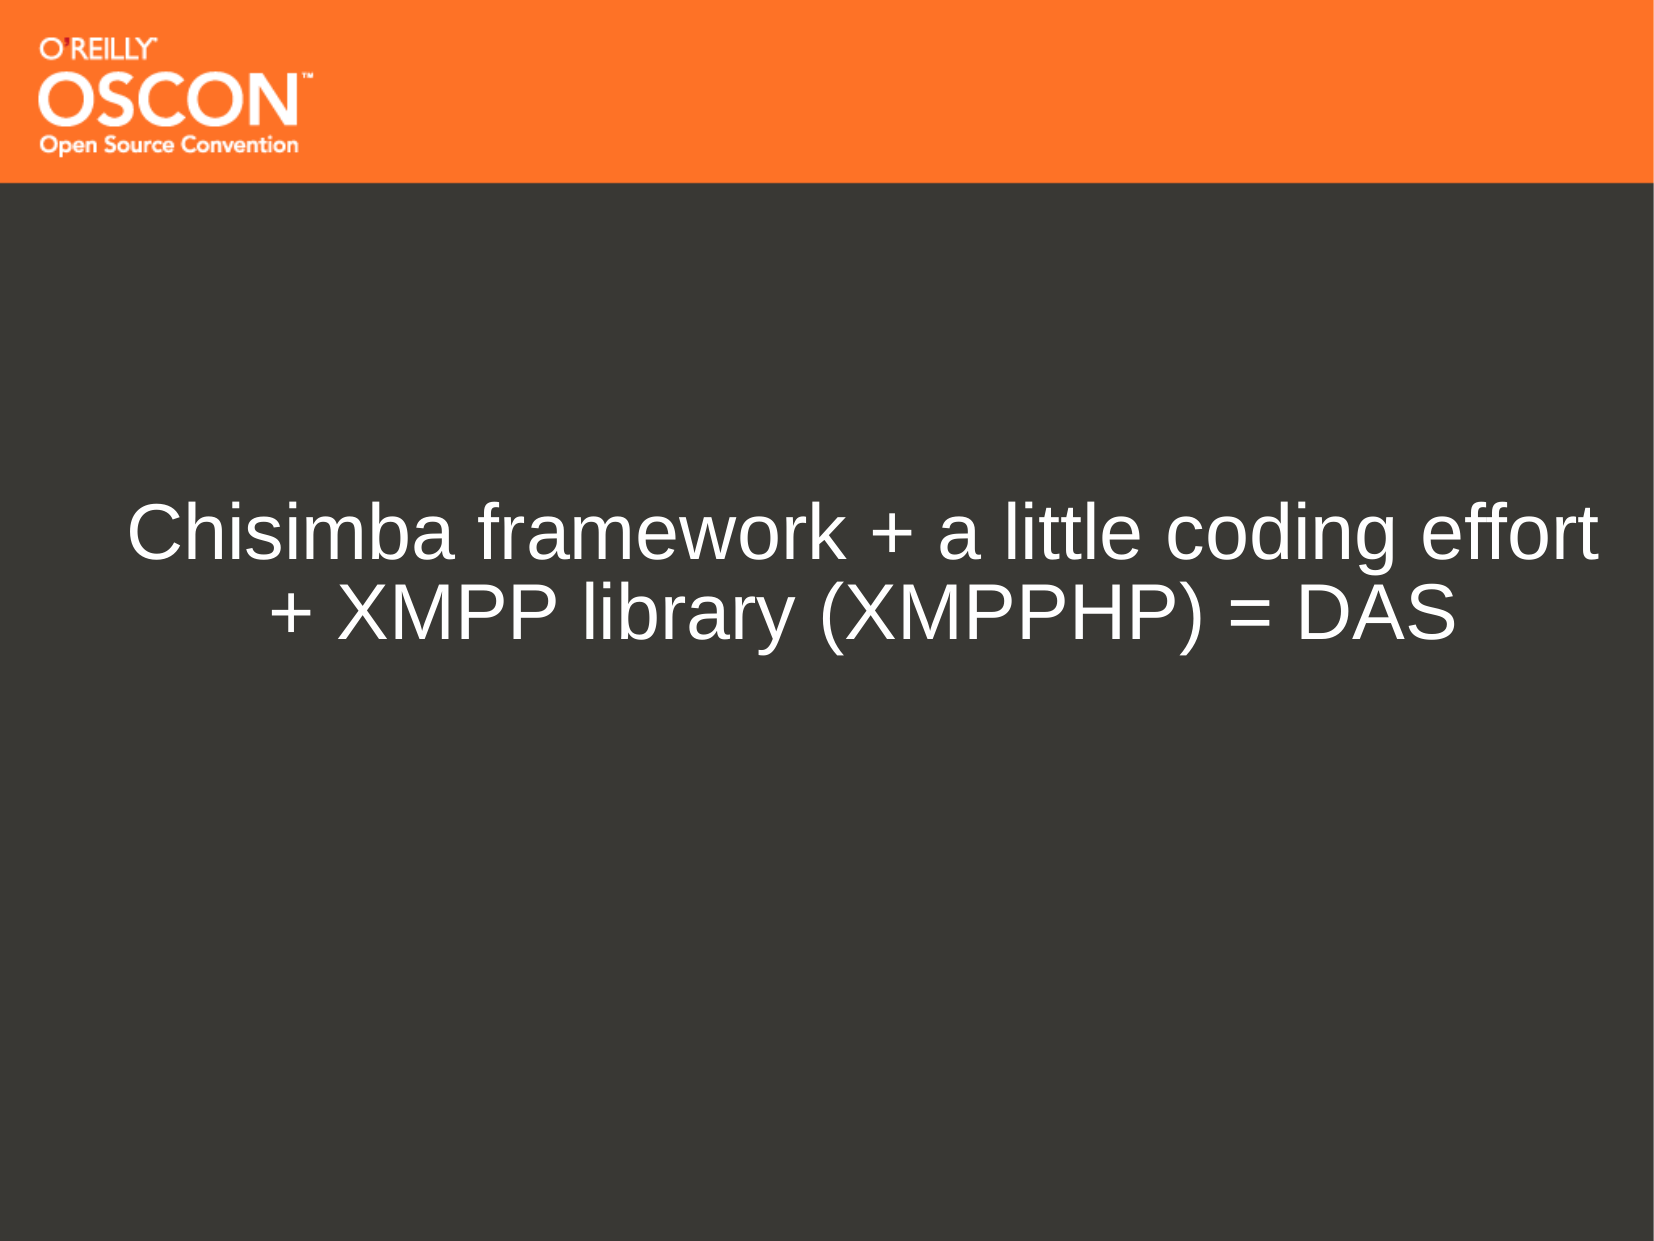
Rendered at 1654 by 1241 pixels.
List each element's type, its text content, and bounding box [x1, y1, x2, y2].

picture [0, 0, 1654, 1241]
title [356, 31, 1624, 187]
list Chisimba framework + a little coding effort + XMPP library (XMPPHP) = DAS [37, 219, 1628, 1218]
